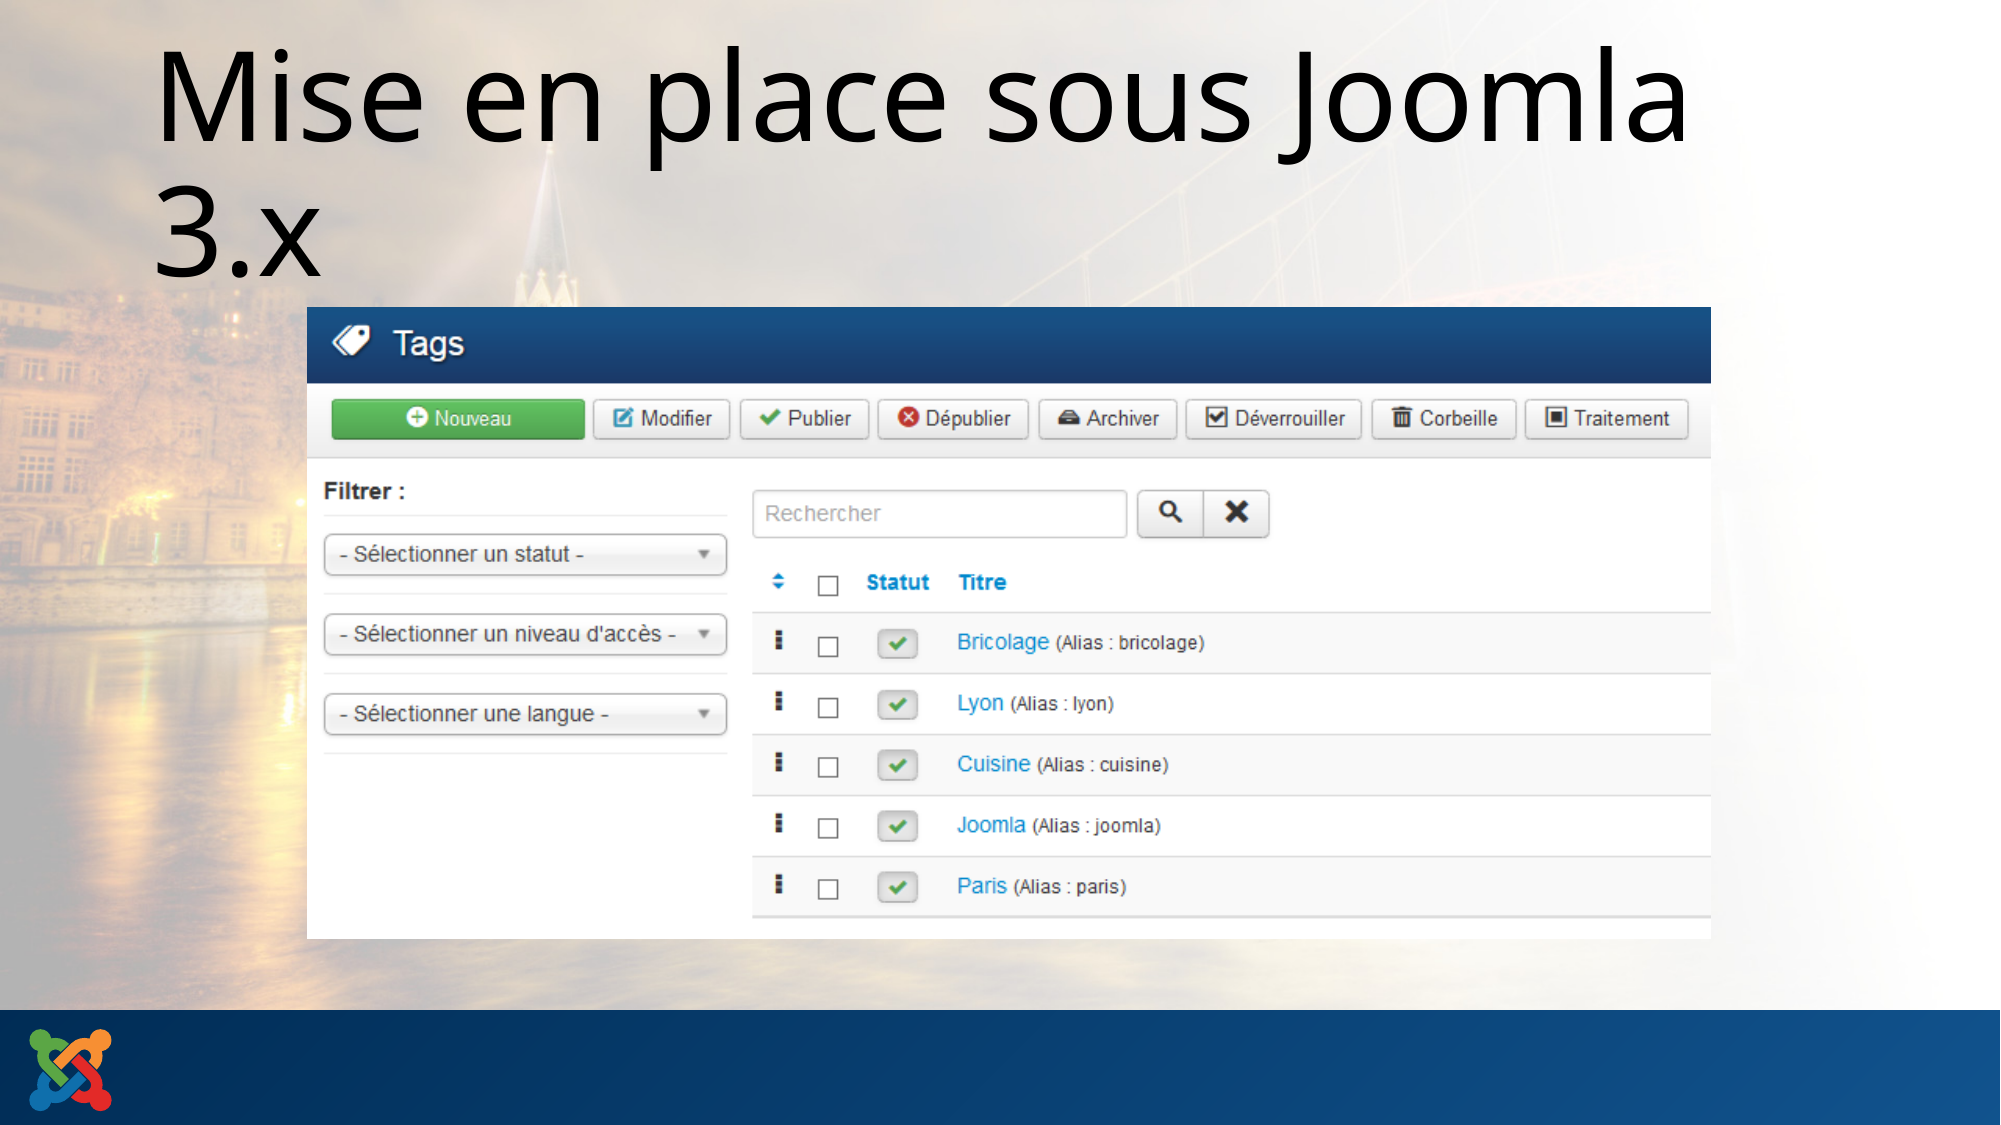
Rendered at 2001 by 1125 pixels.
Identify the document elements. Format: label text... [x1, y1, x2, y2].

picture [29, 1028, 112, 1112]
text_box [0, 1010, 2000, 1125]
picture [0, 0, 2001, 1125]
title Mise en place sous Joomla 3.x [137, 59, 1863, 278]
